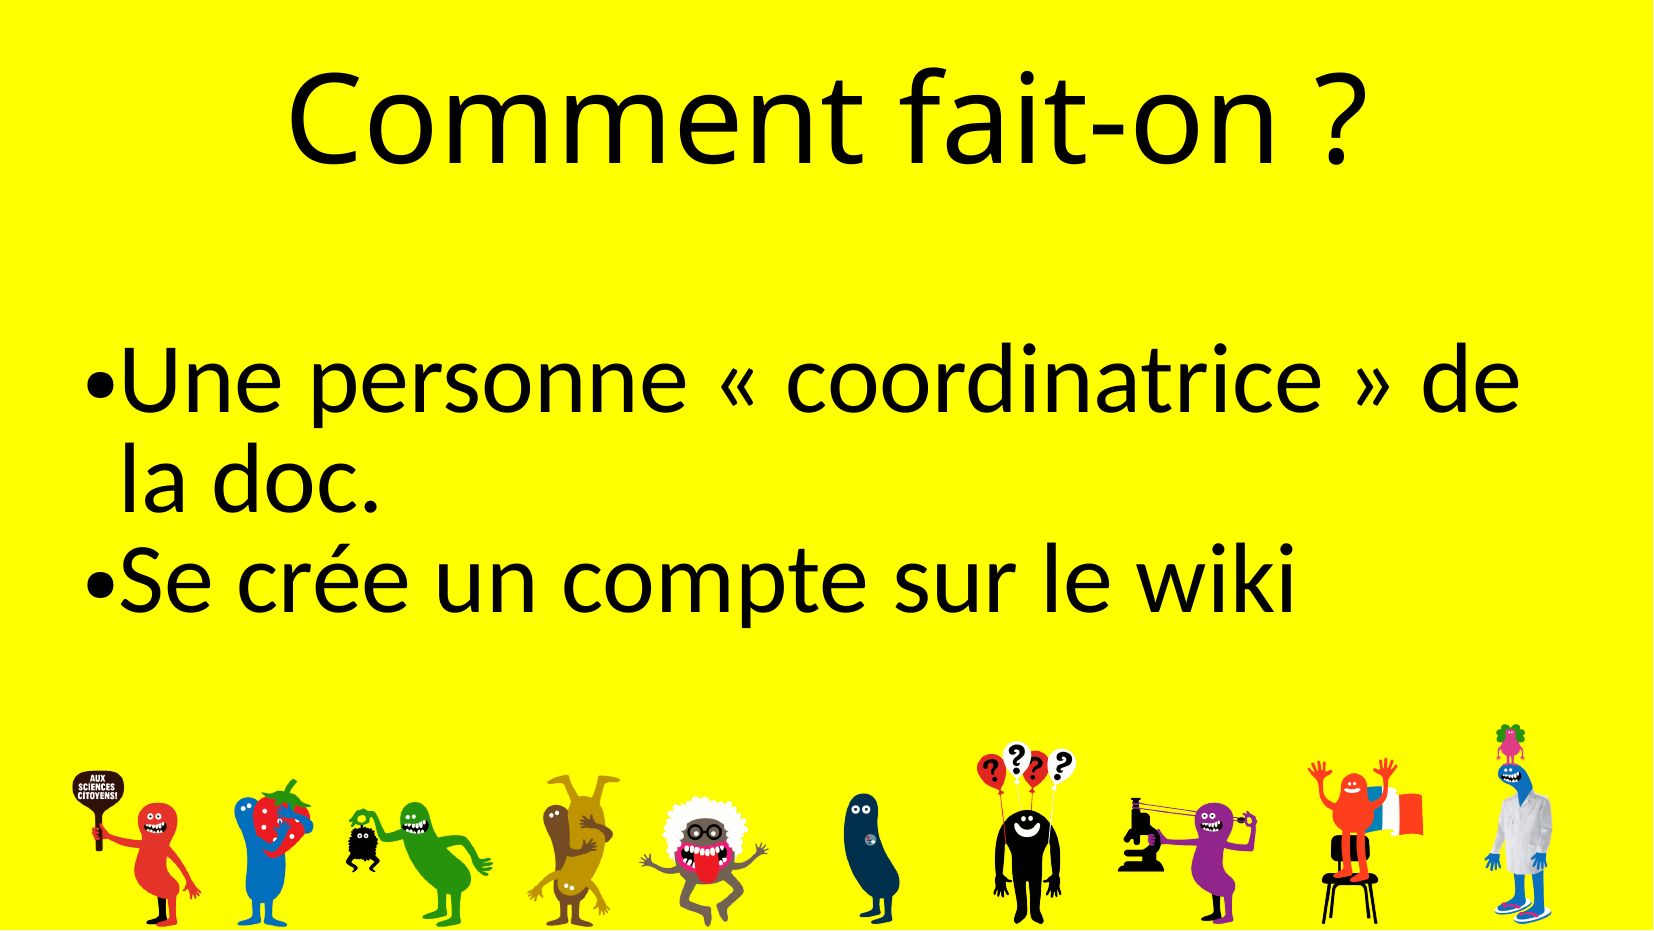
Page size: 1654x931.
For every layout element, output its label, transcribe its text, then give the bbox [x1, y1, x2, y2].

title Comment fait-on ? [82, 28, 1571, 201]
picture [807, 721, 1589, 931]
picture [64, 765, 778, 931]
subtitle Une personne « coordinatrice » de la doc. Se crée un compte sur le wiki [82, 217, 1571, 758]
